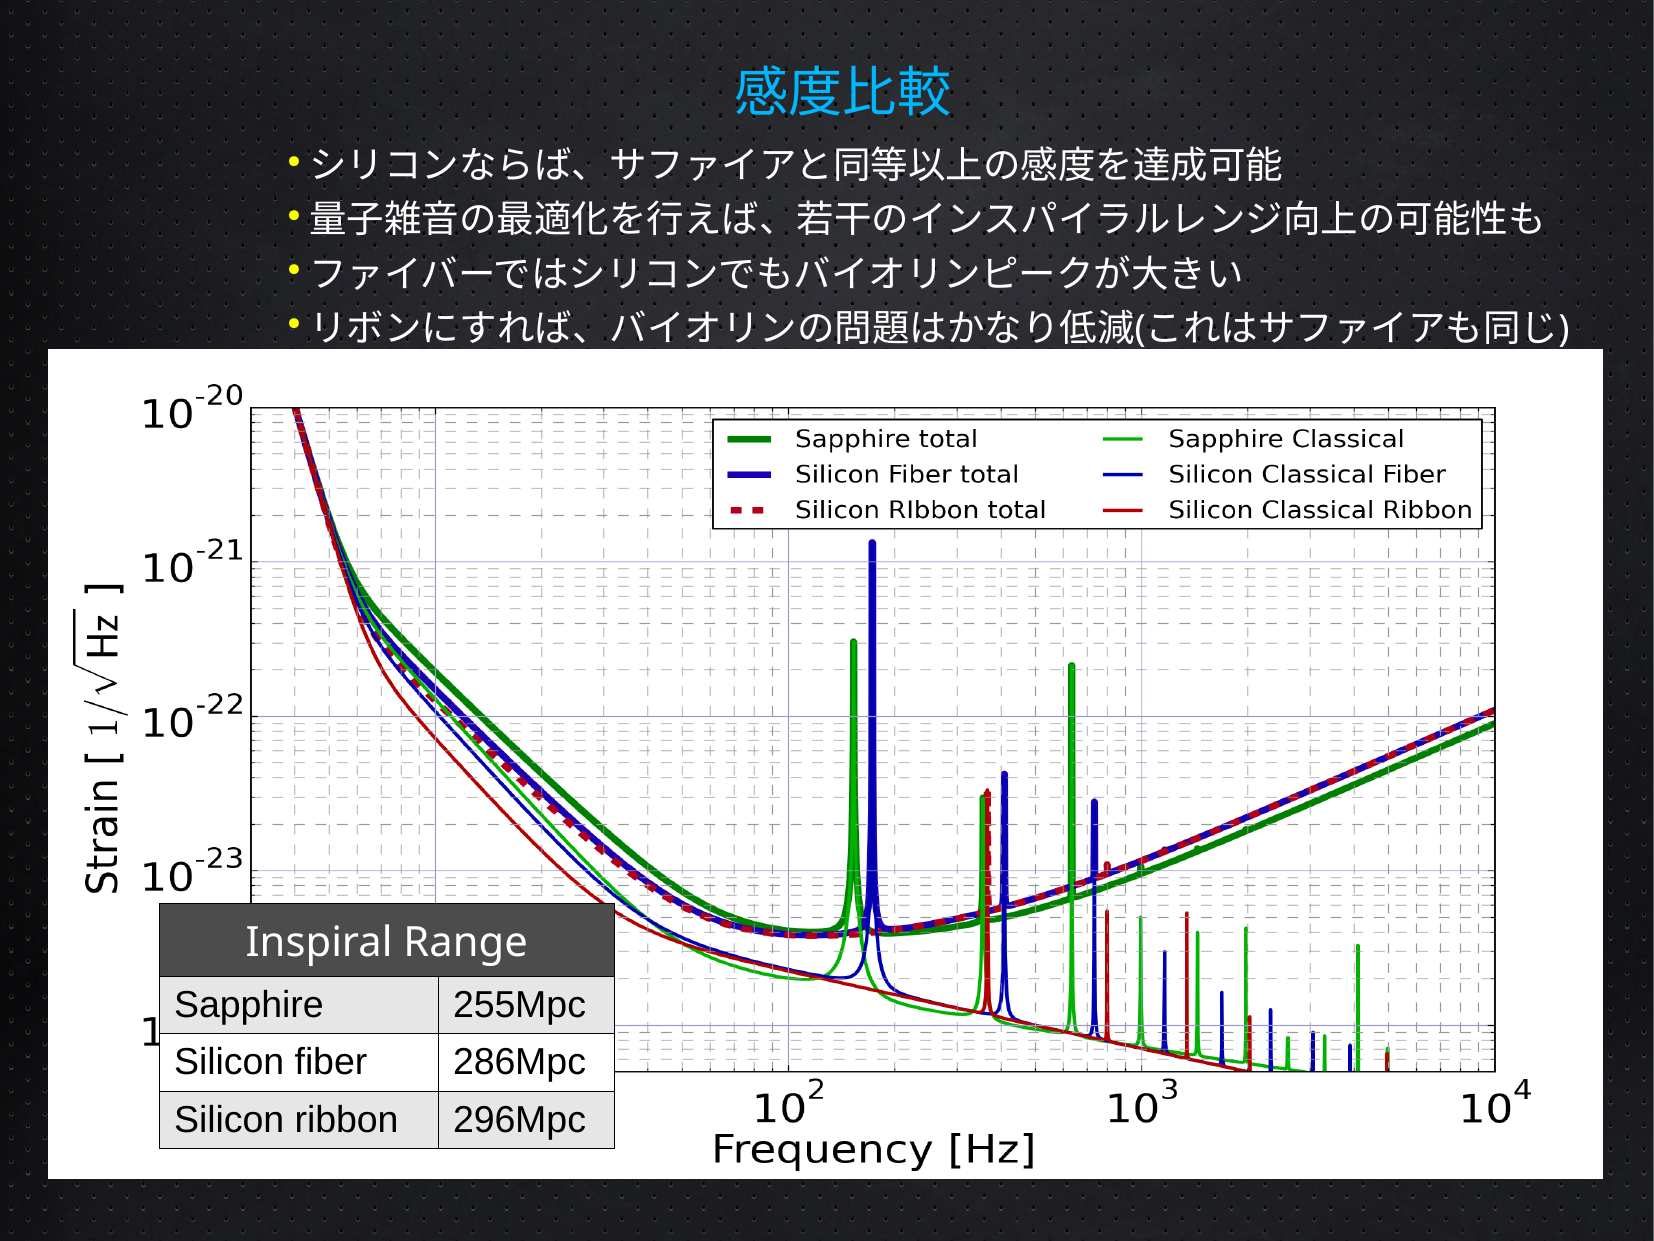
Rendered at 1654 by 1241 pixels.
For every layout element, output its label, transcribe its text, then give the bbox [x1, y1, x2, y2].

table_cell 286Mpc [439, 1034, 614, 1091]
table_header Inspiral Range [160, 904, 614, 976]
table_cell 296Mpc [439, 1092, 614, 1148]
text_box シリコンならば、サファイアと同等以上の感度を達成可能 量子雑音の最適化を行えば、若干のインスパイラルレンジ向上の可能性も ファイバーではシリコンでもバイオリンピークが大きい リボンにすれば、バイオリンの問題はかなり低減(これはサファイアも同じ) [272, 127, 1493, 293]
table_cell 255Mpc [439, 977, 614, 1033]
table_cell Silicon fiber [160, 1034, 438, 1091]
picture [0, 0, 1654, 1241]
table_cell Sapphire [160, 977, 438, 1033]
text_box 感度比較 [719, 40, 967, 111]
table_cell Silicon ribbon [160, 1092, 438, 1148]
